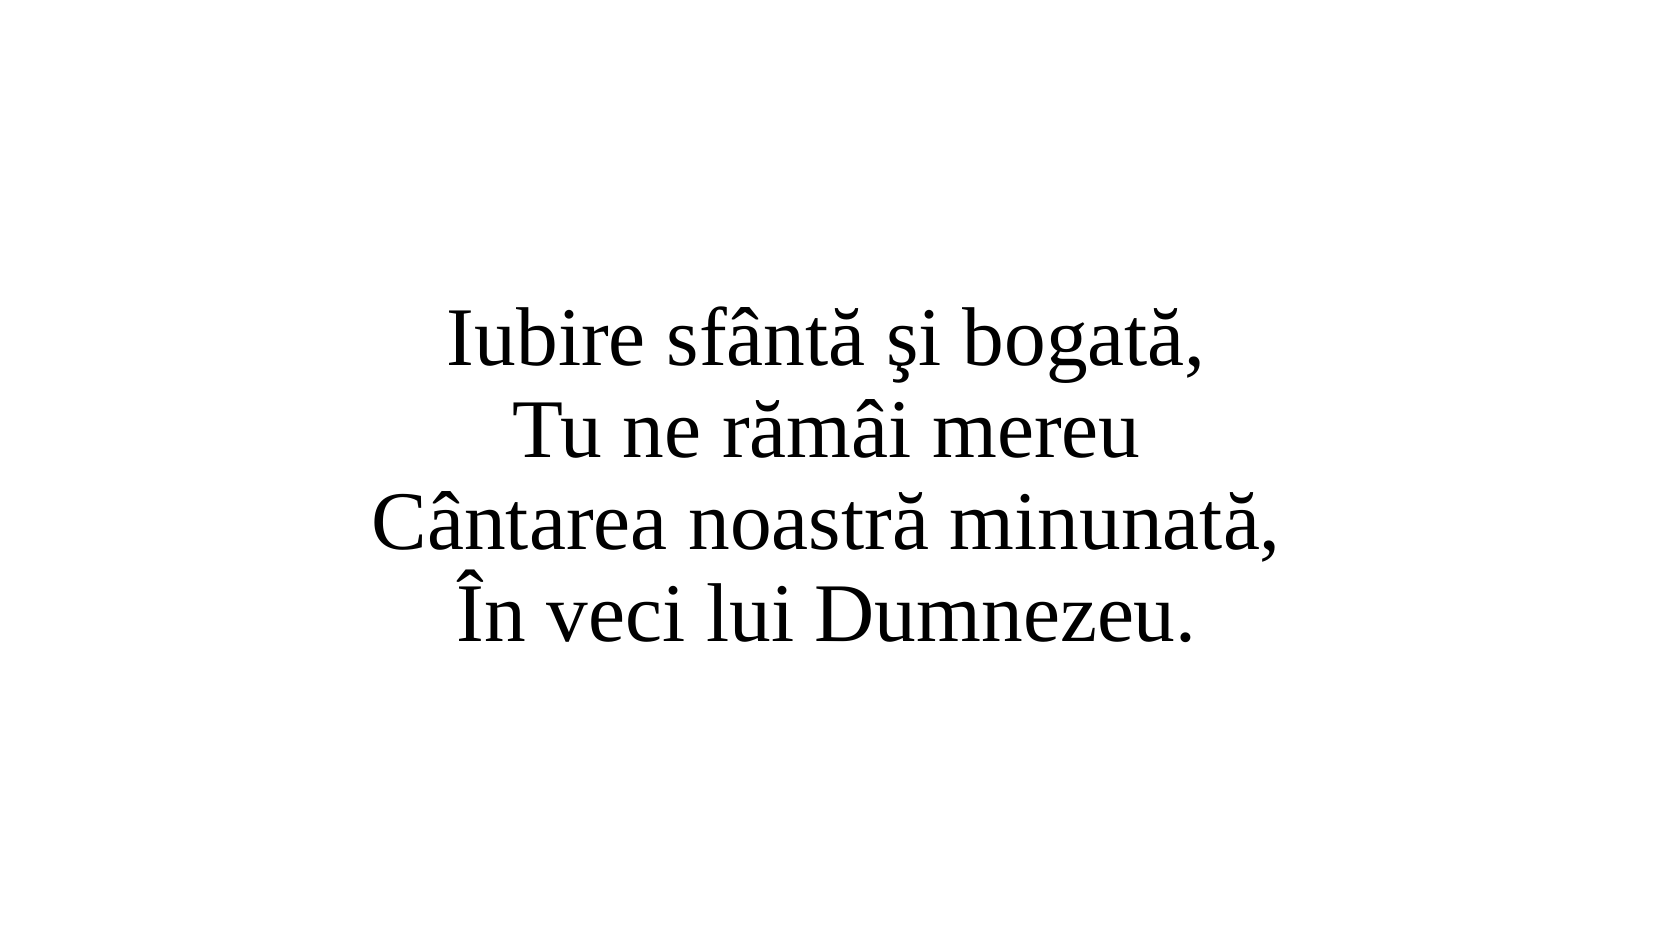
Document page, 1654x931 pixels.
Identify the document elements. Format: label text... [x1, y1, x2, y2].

subtitle Iubire sfântă şi bogată, Tu ne rămâi mereu Cântarea noastră minunată, În veci lui Dumnezeu. [165, 205, 1489, 745]
